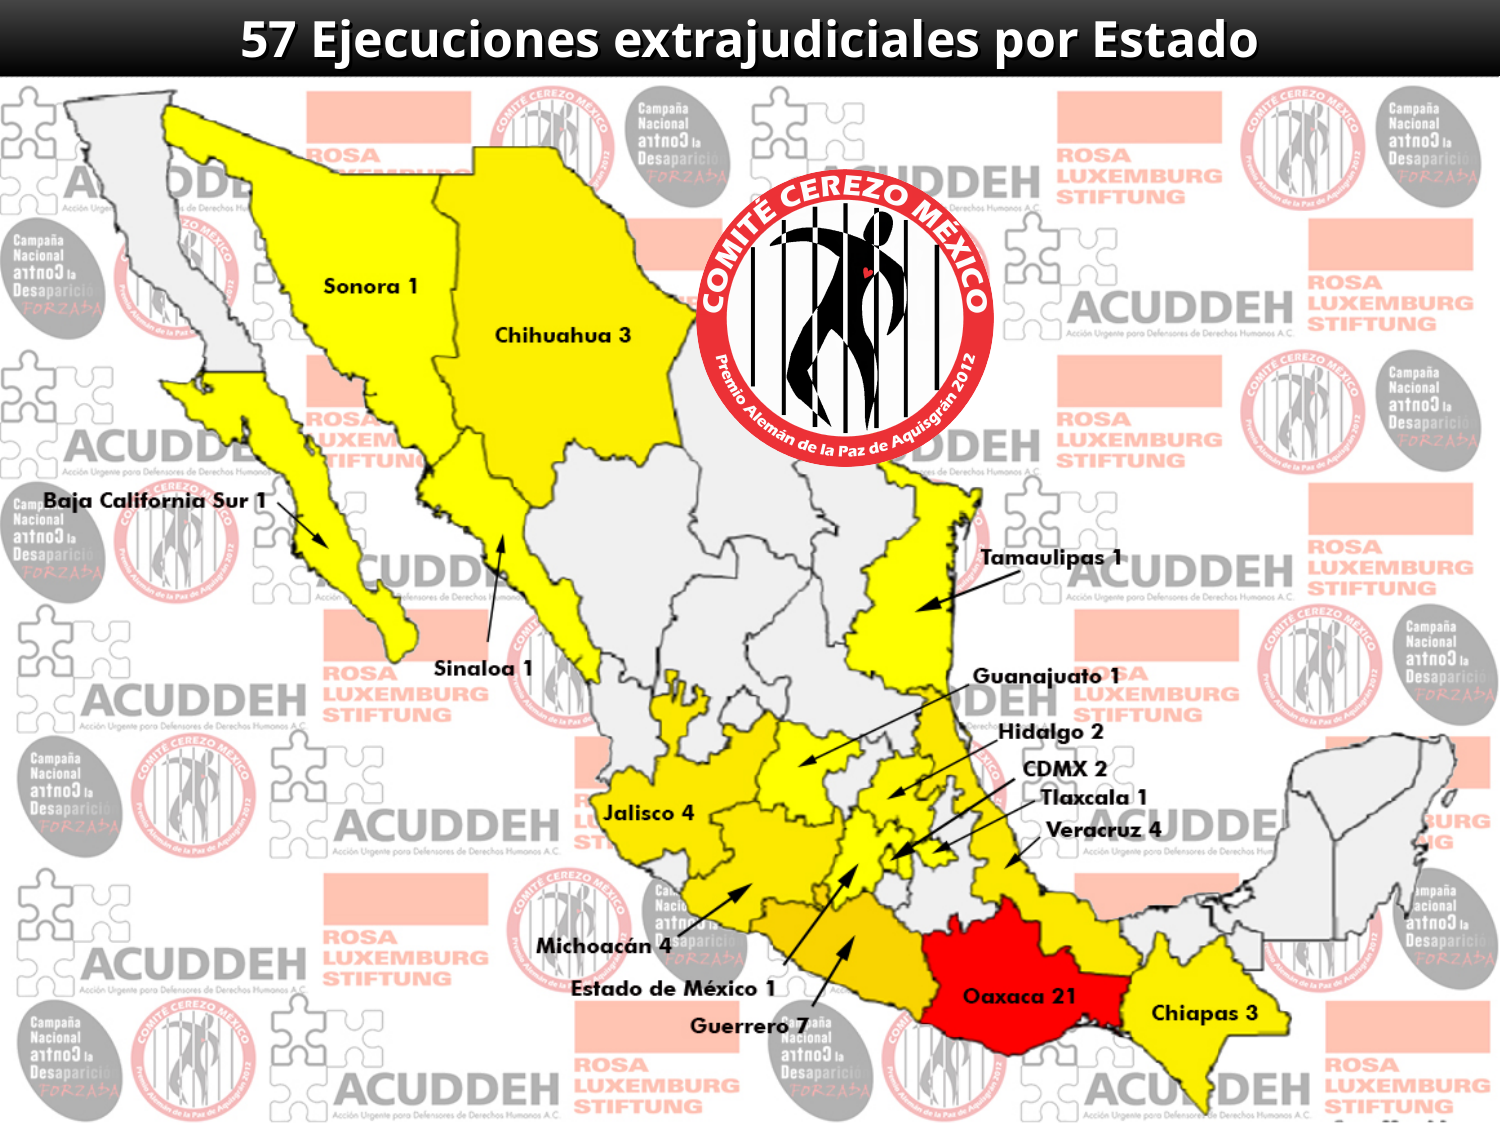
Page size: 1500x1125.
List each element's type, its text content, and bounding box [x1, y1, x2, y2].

picture [0, 79, 1500, 1125]
text_box 57 Ejecuciones extrajudiciales por Estado [0, 0, 1500, 75]
